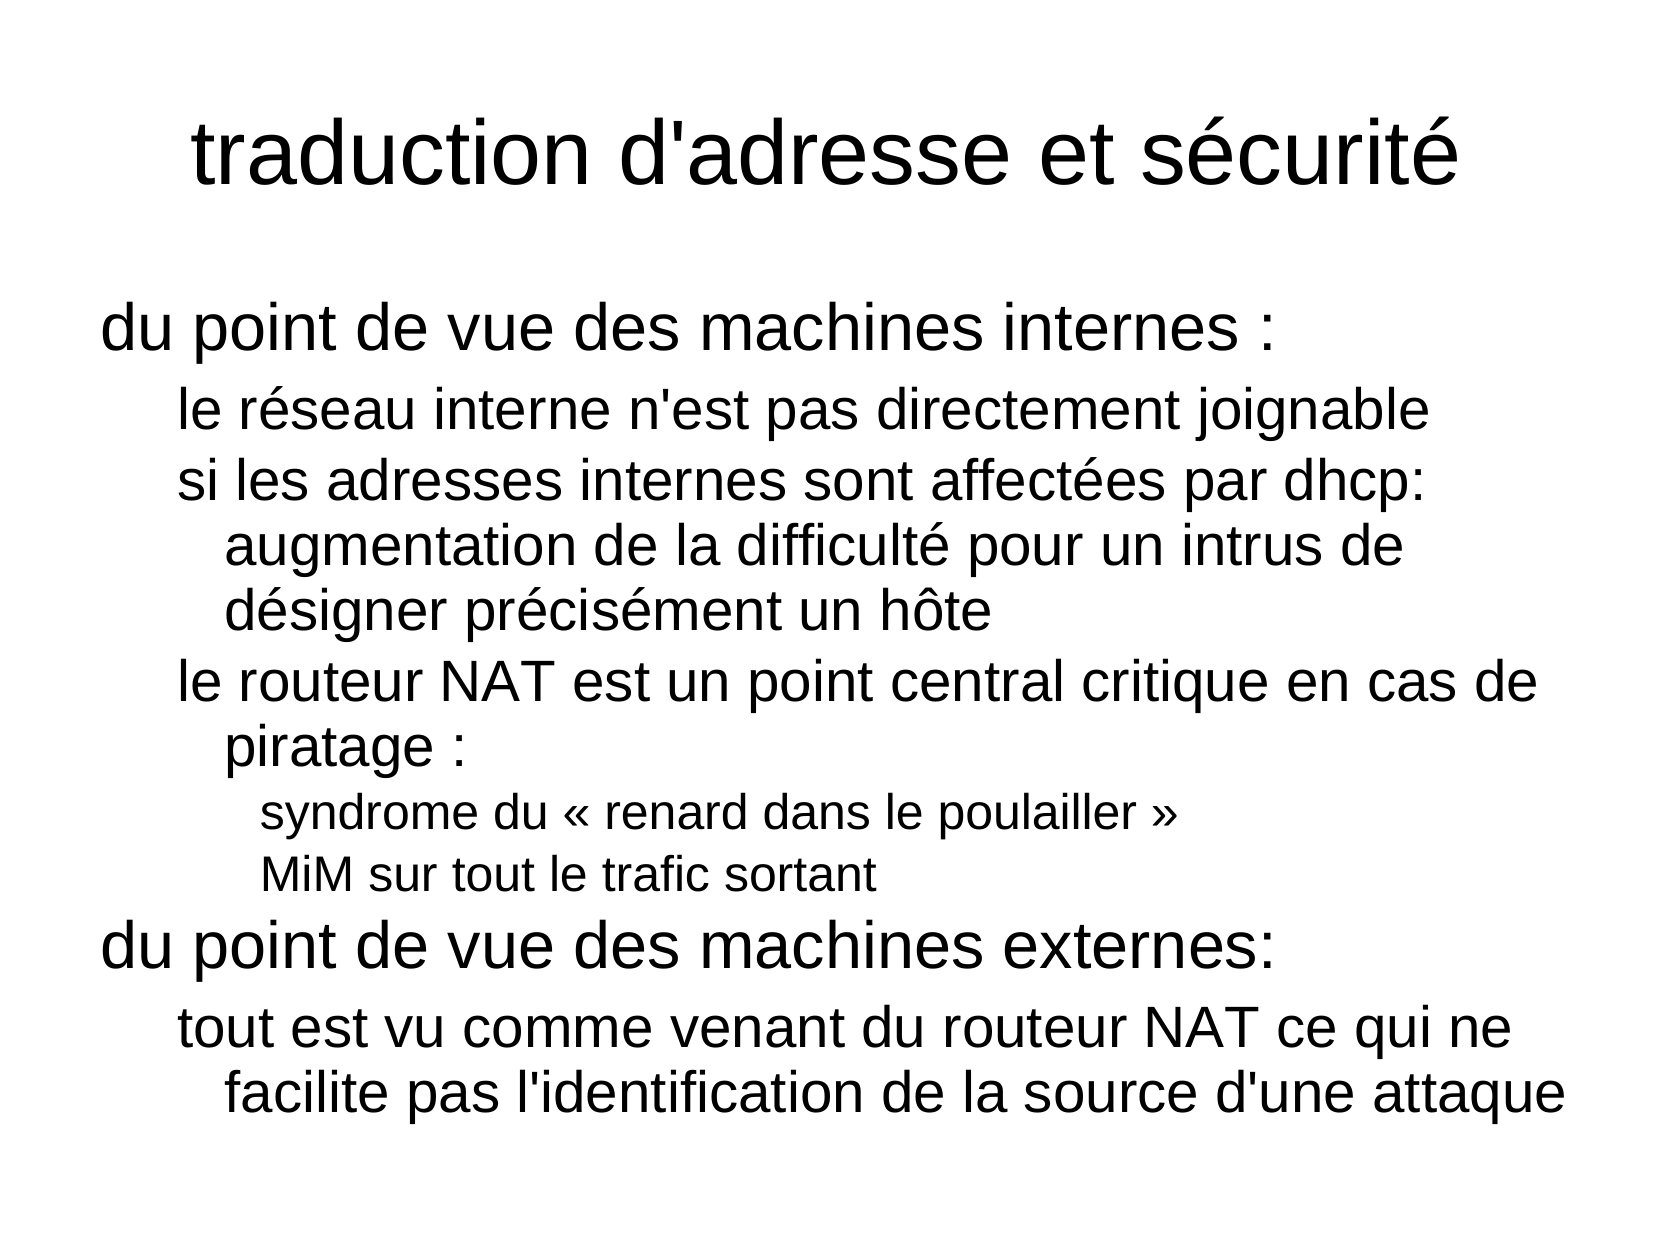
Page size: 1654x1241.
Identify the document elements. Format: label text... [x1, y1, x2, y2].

list du point de vue des machines internes : le réseau interne n'est pas directement joignable si les adresses internes sont affectées par dhcp: augmentation de la difficulté pour un intrus de désigner précisément un hôte le routeur NAT est un point central critique en cas de piratage : syndrome du « renard dans le poulailler » MiM sur tout le trafic sortant du point de vue des machines externes: tout est vu comme venant du routeur NAT ce qui ne facilite pas l'identification de la source d'une attaque [82, 290, 1571, 1214]
title traduction d'adresse et sécurité [82, 49, 1571, 257]
